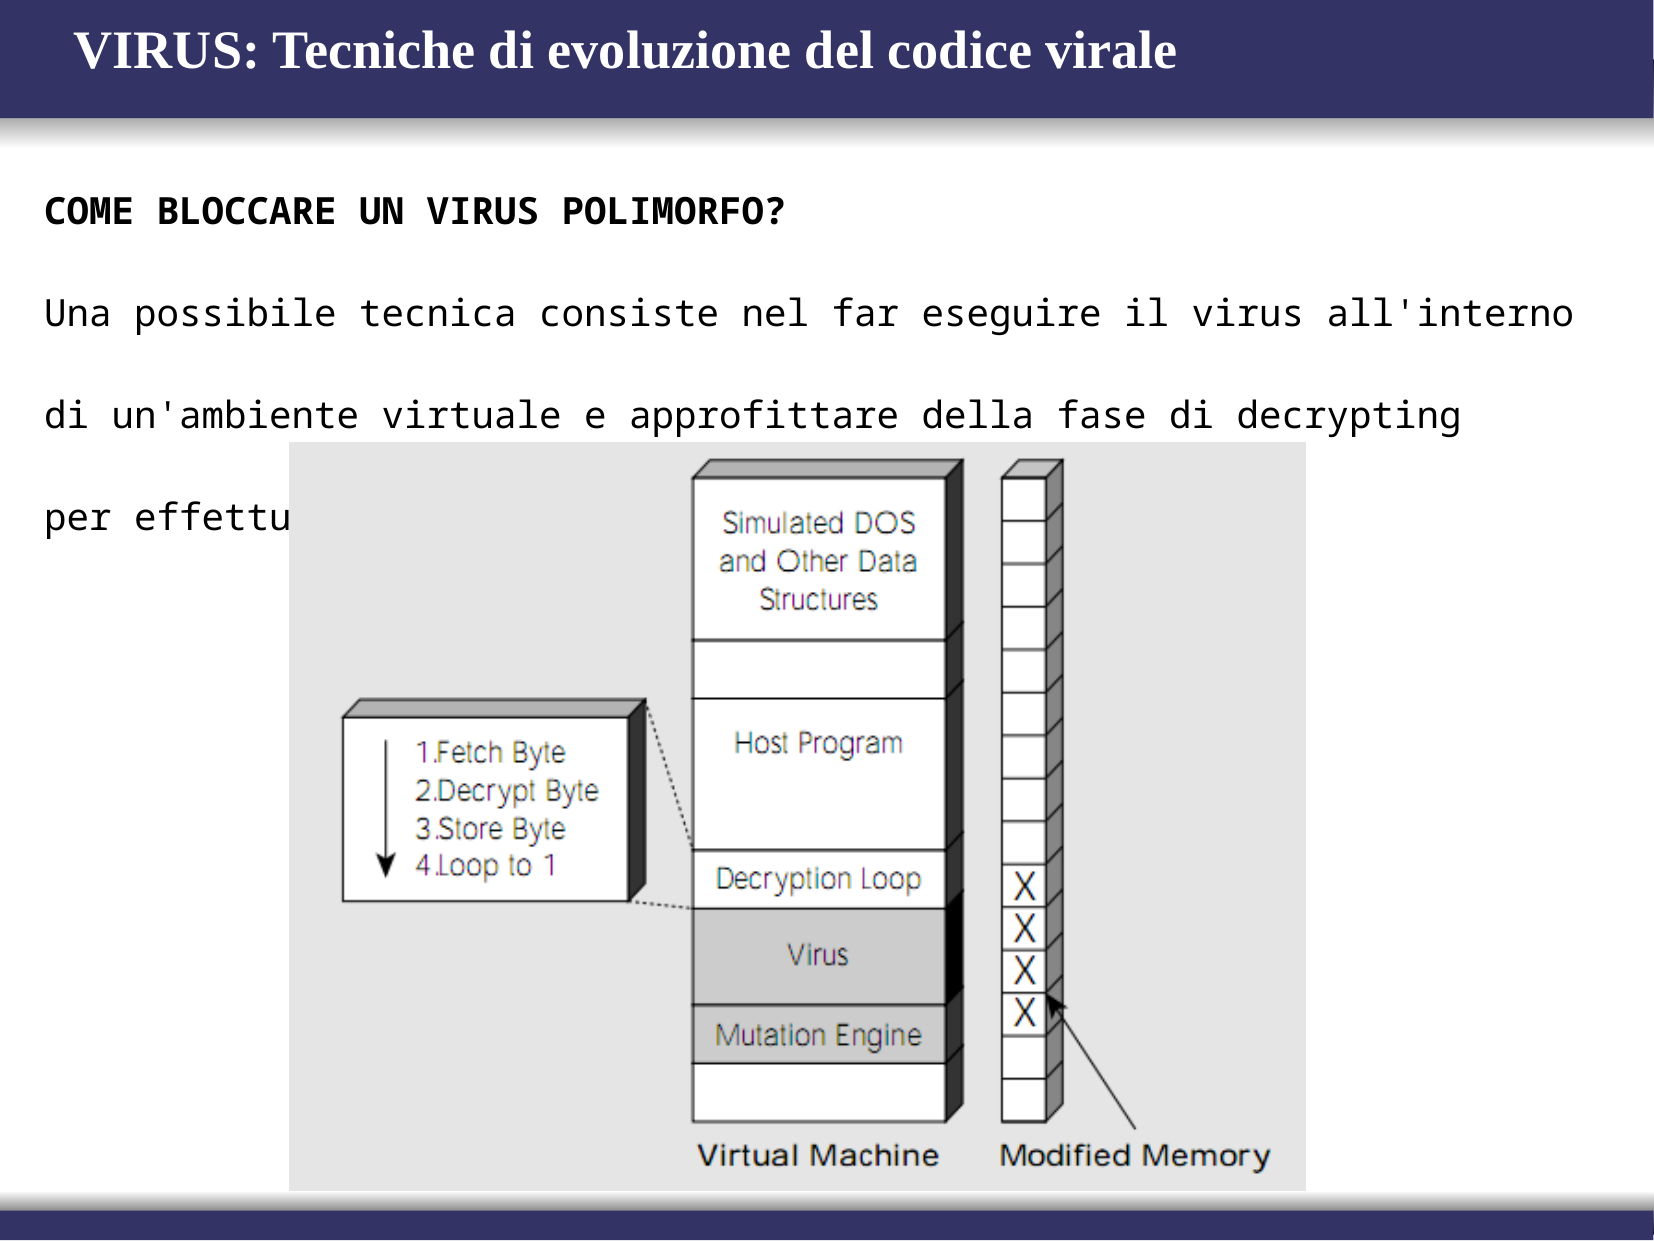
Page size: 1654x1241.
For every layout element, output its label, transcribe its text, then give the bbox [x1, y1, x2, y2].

text_box [0, 1192, 1654, 1241]
text_box COME BLOCCARE UN VIRUS POLIMORFO? Una possibile tecnica consiste nel far eseguire il virus all'interno di un'ambiente virtuale e approfittare della fase di decrypting per effettuare un controllo basato su firma virale. [29, 177, 1590, 1093]
text_box VIRUS: Tecniche di evoluzione del codice virale [59, 12, 1194, 89]
text_box [0, 0, 1654, 148]
picture [289, 442, 1306, 1191]
